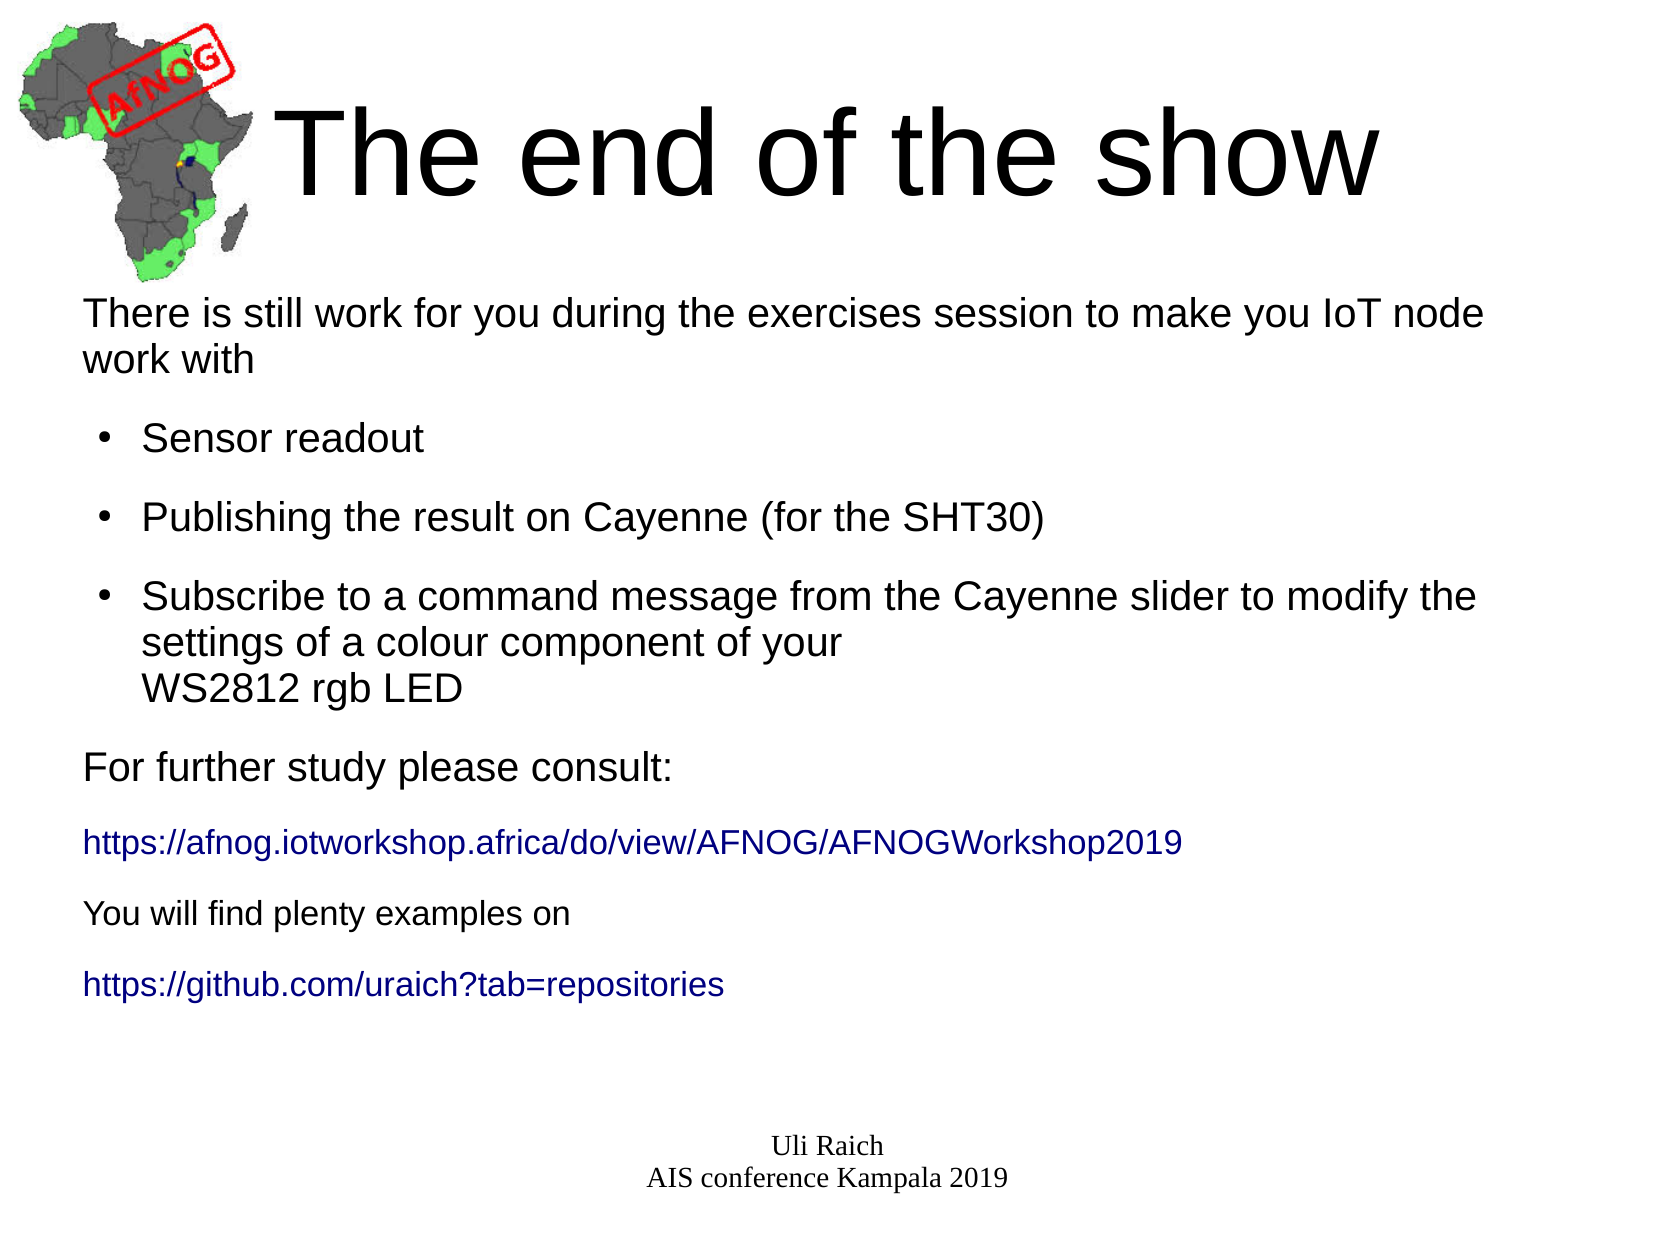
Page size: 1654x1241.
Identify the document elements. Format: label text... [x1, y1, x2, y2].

picture [9, 0, 259, 291]
title The end of the show [82, 49, 1571, 257]
list There is still work for you during the exercises session to make you IoT node work with Sensor readout Publishing the result on Cayenne (for the SHT30) Subscribe to a command message from the Cayenne slider to modify the settings of a colour component of your WS2812 rgb LED For further study please consult: https://afnog.iotworkshop.africa/do/view/AFNOG/AFNOGWorkshop2019 You will find plenty examples on https://github.com/uraich?tab=repositories [82, 290, 1571, 1010]
